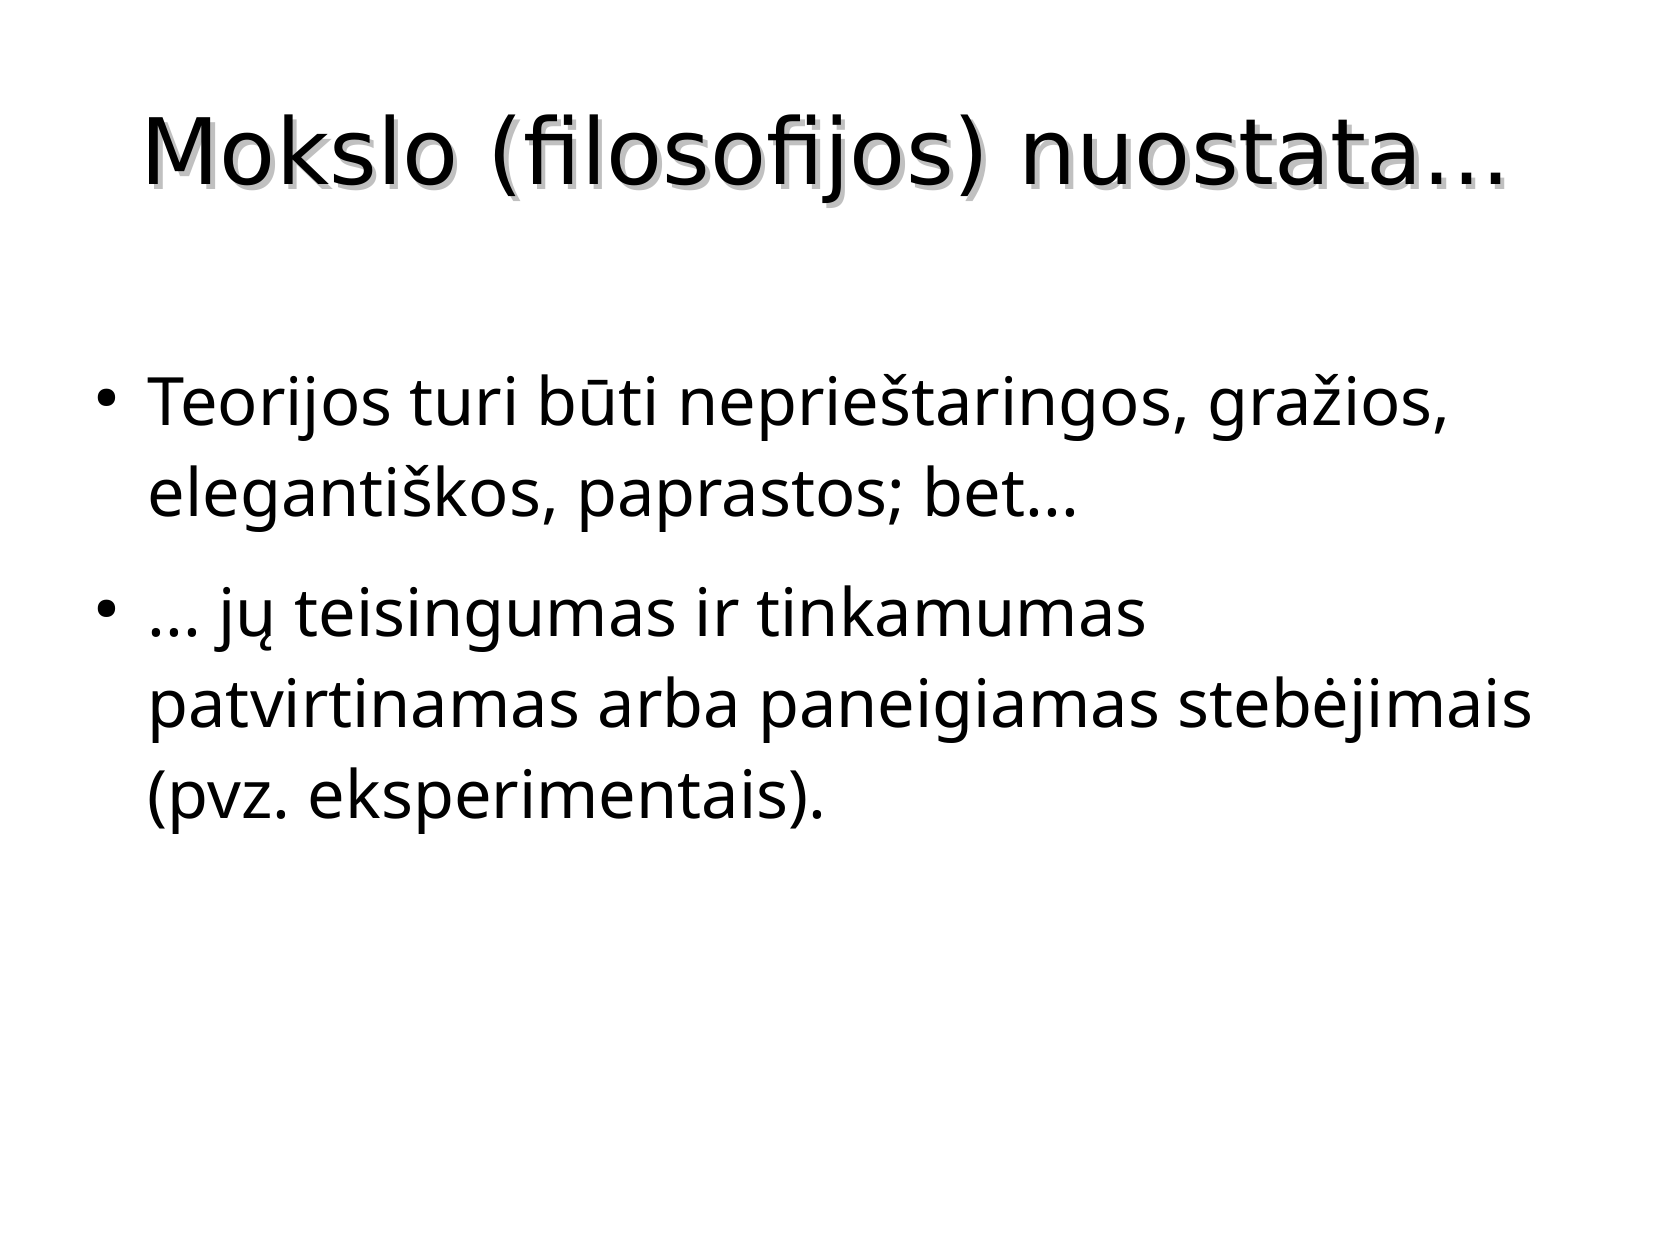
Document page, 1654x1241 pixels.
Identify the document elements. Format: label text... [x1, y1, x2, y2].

list Teorijos turi būti neprieštaringos, gražios, elegantiškos, paprastos; bet... ... jų teisingumas ir tinkamumas patvirtinamas arba paneigiamas stebėjimais (pvz. eksperimentais). [76, 354, 1565, 1093]
title Mokslo (filosofijos) nuostata... [82, 49, 1571, 257]
